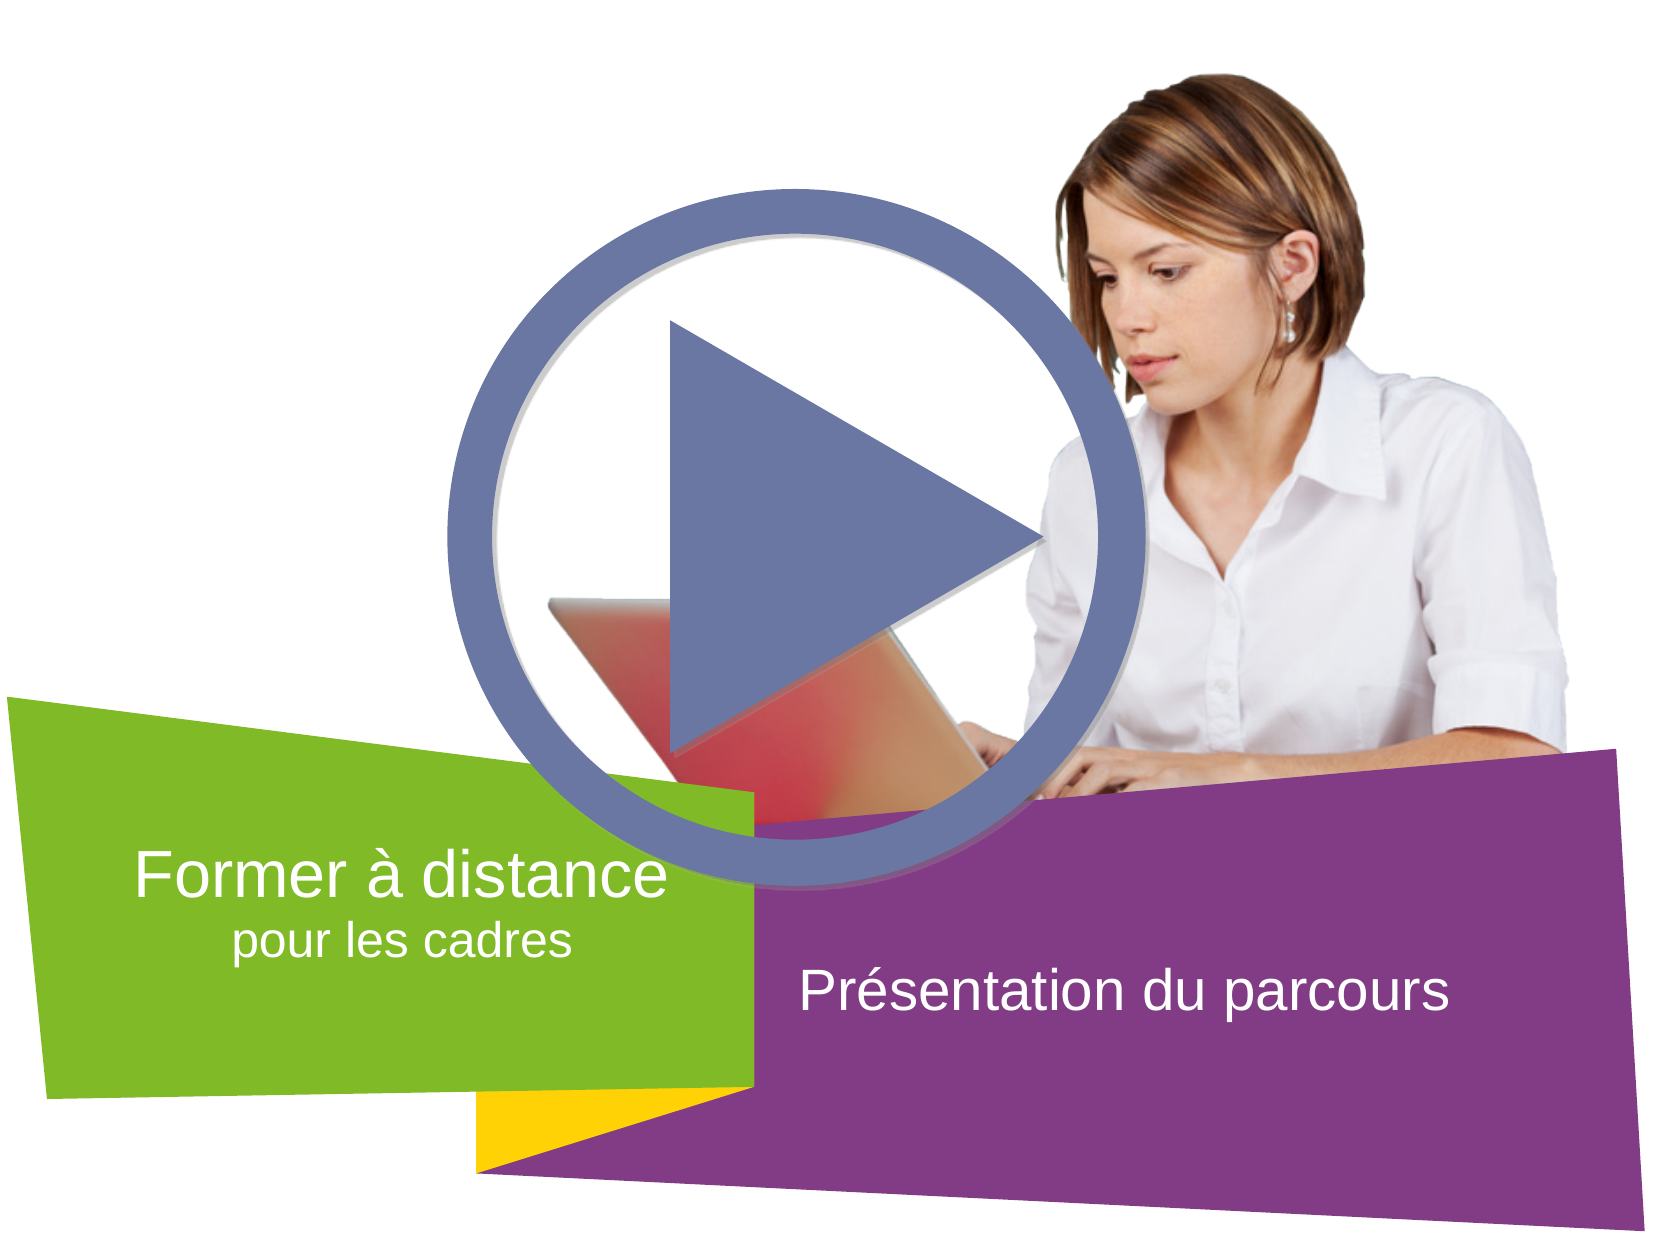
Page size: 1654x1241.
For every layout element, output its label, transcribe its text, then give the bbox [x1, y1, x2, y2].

text_box Former à distance pour les cadres [46, 830, 759, 996]
text_box [447, 188, 1146, 886]
picture [5, 0, 1654, 1233]
text_box Présentation du parcours [783, 950, 1643, 1061]
